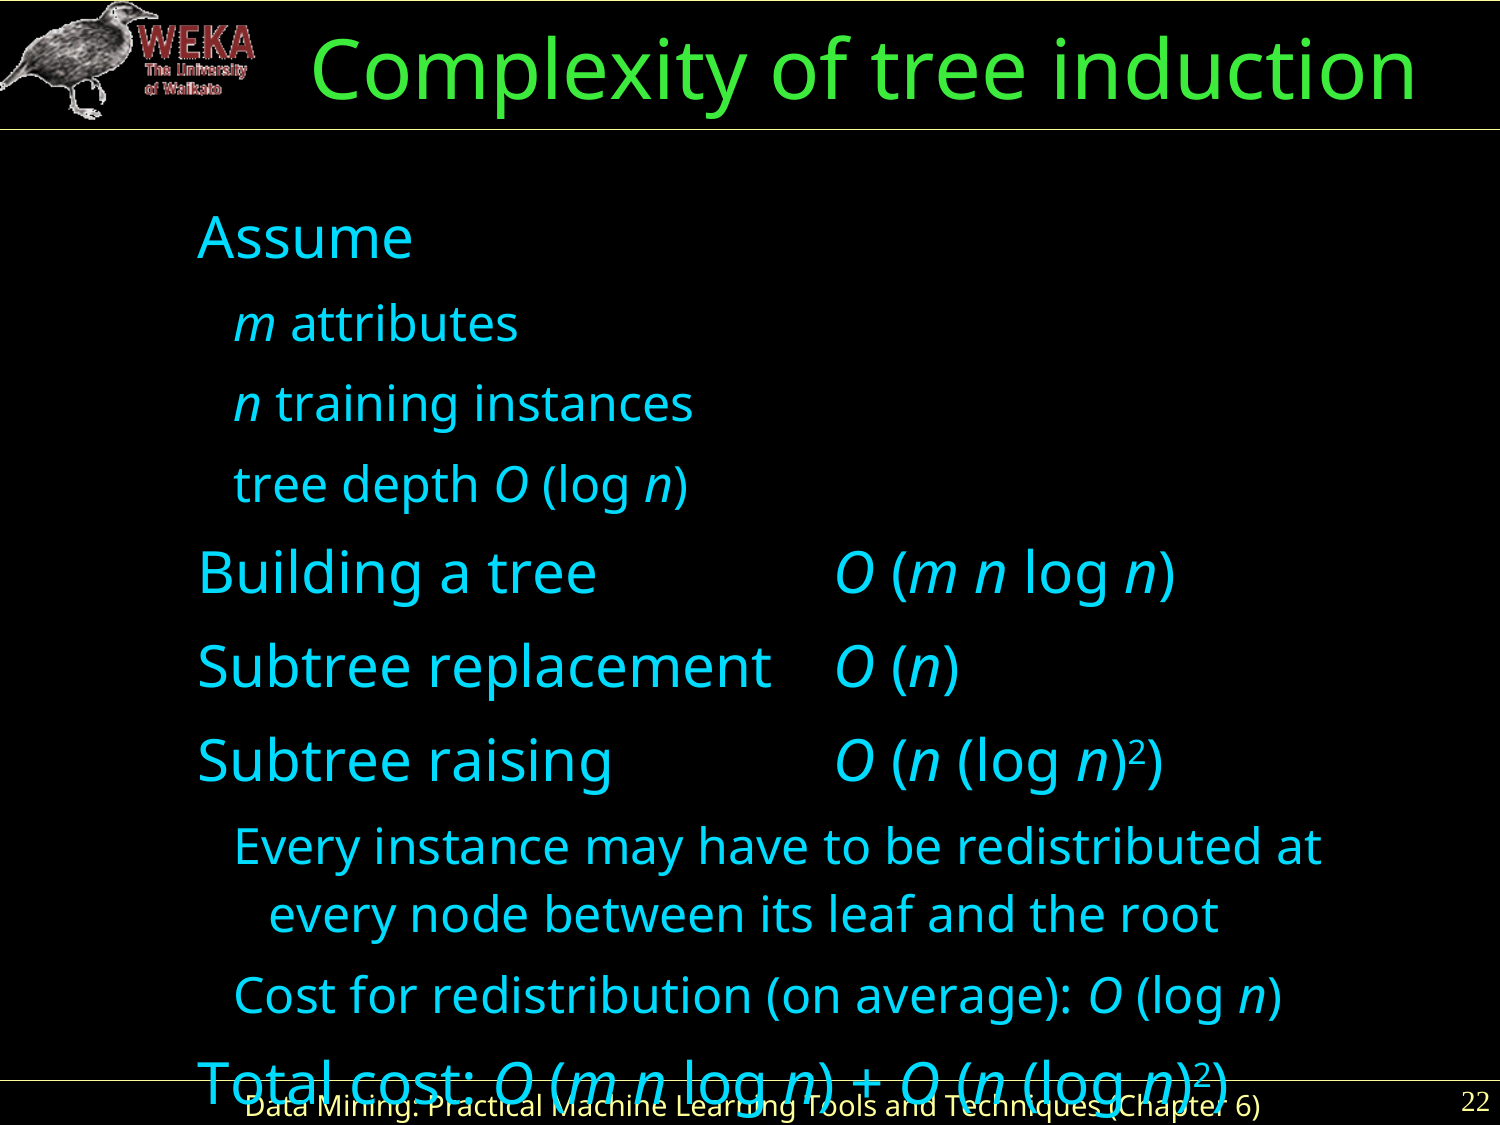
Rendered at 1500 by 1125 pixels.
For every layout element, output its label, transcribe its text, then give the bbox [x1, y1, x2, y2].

list Assume m attributes n training instances tree depth O (log n) Building a tree O (m n log n) Subtree replacement O (n) Subtree raising O (n (log n)2) Every instance may have to be redistributed at every node between its leaf and the root Cost for redistribution (on average): O (log n) Total cost: O (m n log n) + O (n (log n)2) [147, 188, 1386, 1000]
title Complexity of tree induction [295, 0, 1500, 148]
picture [0, 1, 266, 129]
